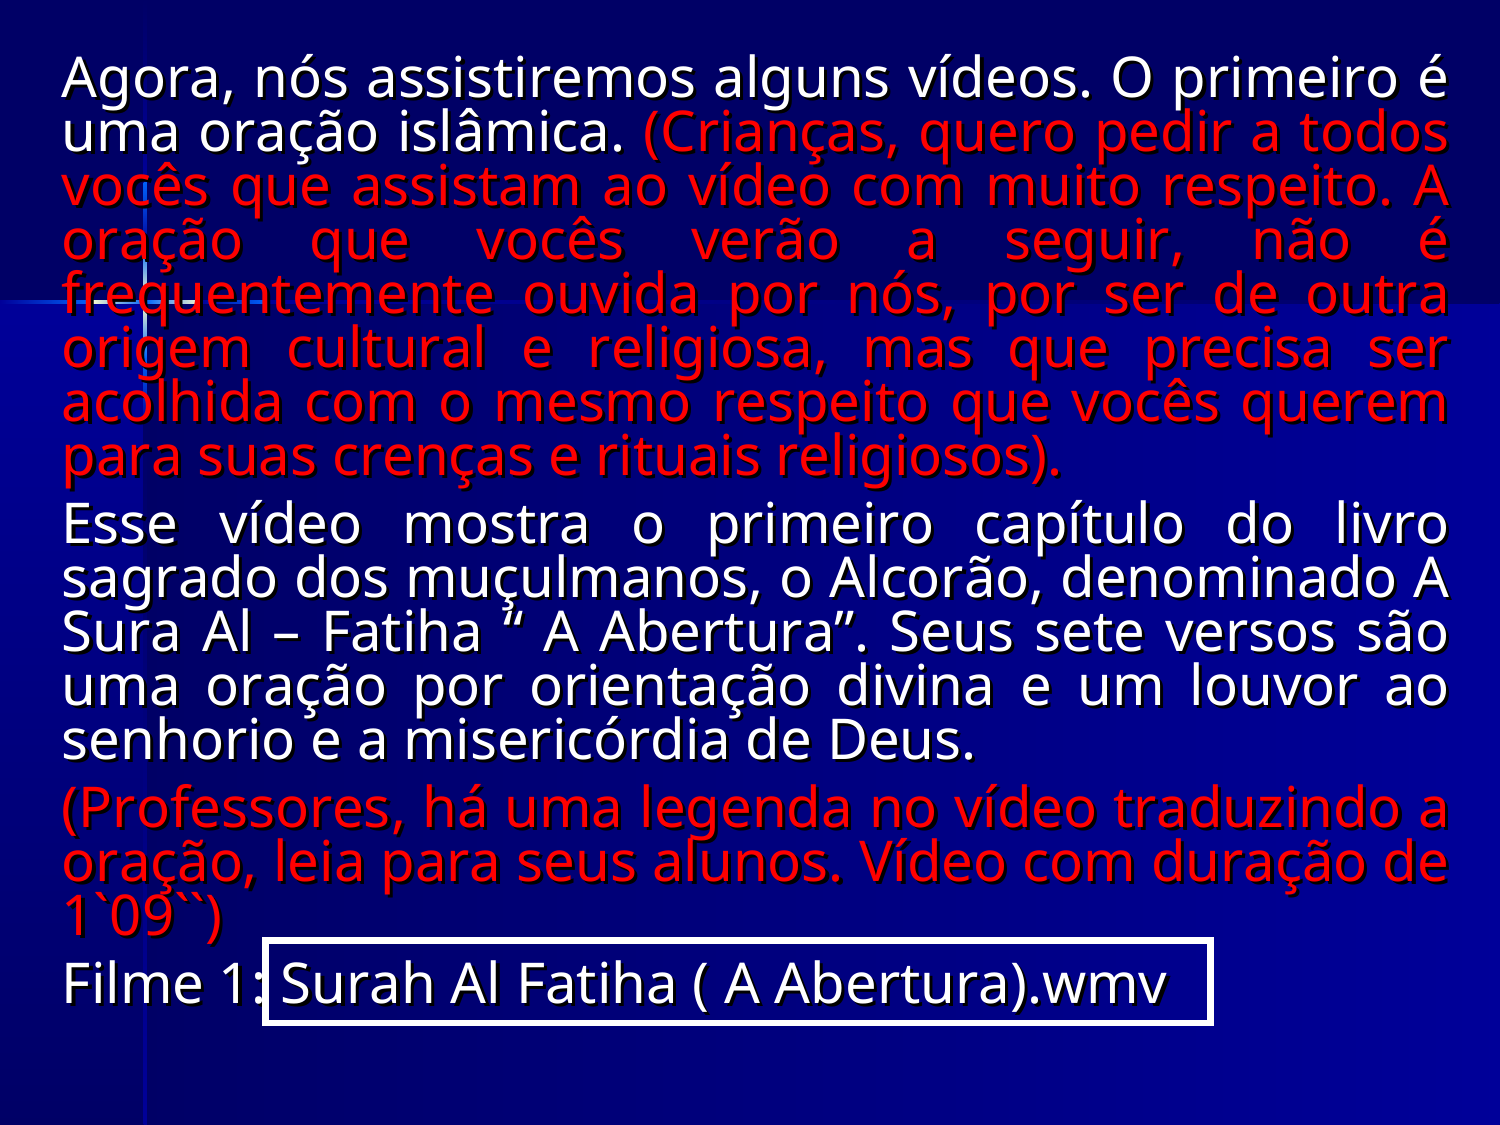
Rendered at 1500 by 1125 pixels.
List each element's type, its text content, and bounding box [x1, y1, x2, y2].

text_box Agora, nós assistiremos alguns vídeos. O primeiro é uma oração islâmica. (Crianças, quero pedir a todos vocês que assistam ao vídeo com muito respeito. A oração que vocês verão a seguir, não é frequentemente ouvida por nós, por ser de outra origem cultural e religiosa, mas que precisa ser acolhida com o mesmo respeito que vocês querem para suas crenças e rituais religiosos). Esse vídeo mostra o primeiro capítulo do livro sagrado dos muçulmanos, o Alcorão, denominado A Sura Al – Fatiha “ A Abertura”. Seus sete versos são uma oração por orientação divina e um louvor ao senhorio e a misericórdia de Deus. (Professores, há uma legenda no vídeo traduzindo a oração, leia para seus alunos. Vídeo com duração de 1`09``) Filme 1: Surah Al Fatiha ( A Abertura).wmv [46, 46, 1465, 1125]
